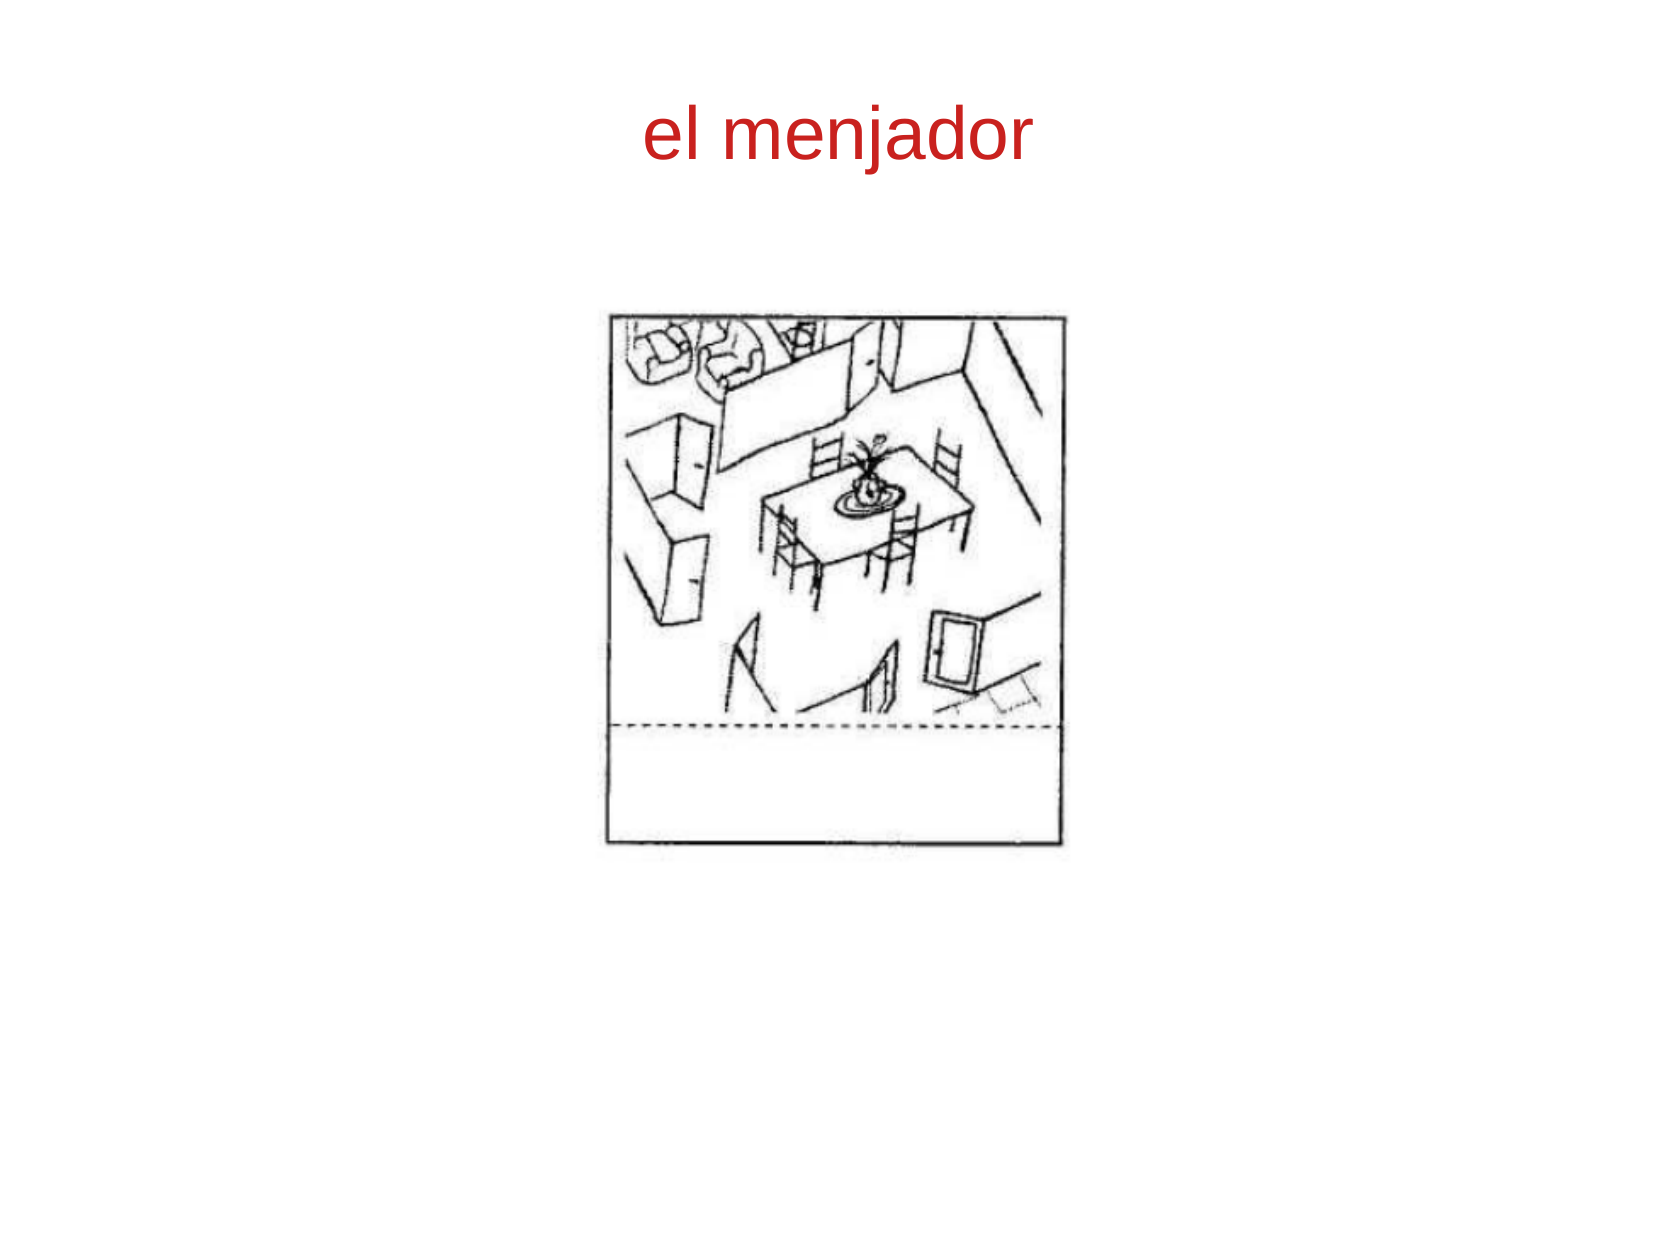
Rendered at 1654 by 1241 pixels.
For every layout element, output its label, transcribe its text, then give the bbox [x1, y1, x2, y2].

text_box el menjador [389, 59, 1288, 201]
picture [581, 291, 1094, 873]
